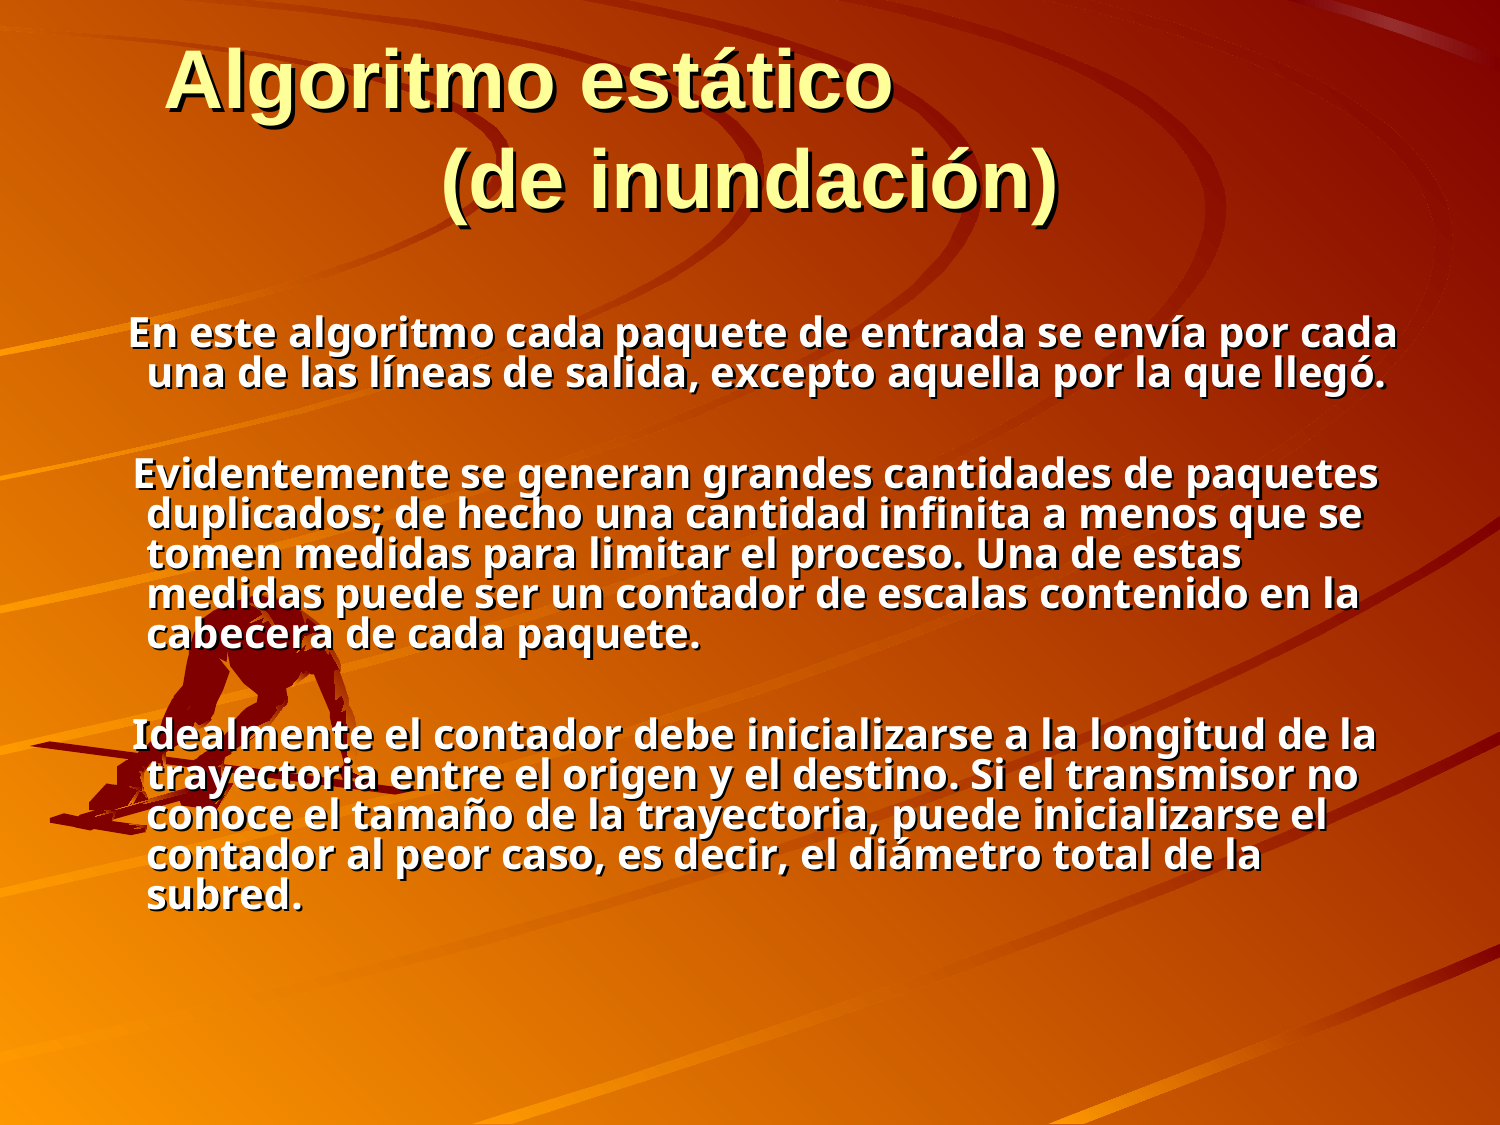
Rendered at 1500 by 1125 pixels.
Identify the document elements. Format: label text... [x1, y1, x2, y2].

list En este algoritmo cada paquete de entrada se envía por cada una de las líneas de salida, excepto aquella por la que llegó. Evidentemente se generan grandes cantidades de paquetes duplicados; de hecho una cantidad infinita a menos que se tomen medidas para limitar el proceso. Una de estas medidas puede ser un contador de escalas contenido en la cabecera de cada paquete. Idealmente el contador debe inicializarse a la longitud de la trayectoria entre el origen y el destino. Si el transmisor no conoce el tamaño de la trayectoria, puede inicializarse el contador al peor caso, es decir, el diámetro total de la subred. [75, 262, 1426, 1125]
title Algoritmo estático (de inundación) [75, 17, 1426, 233]
